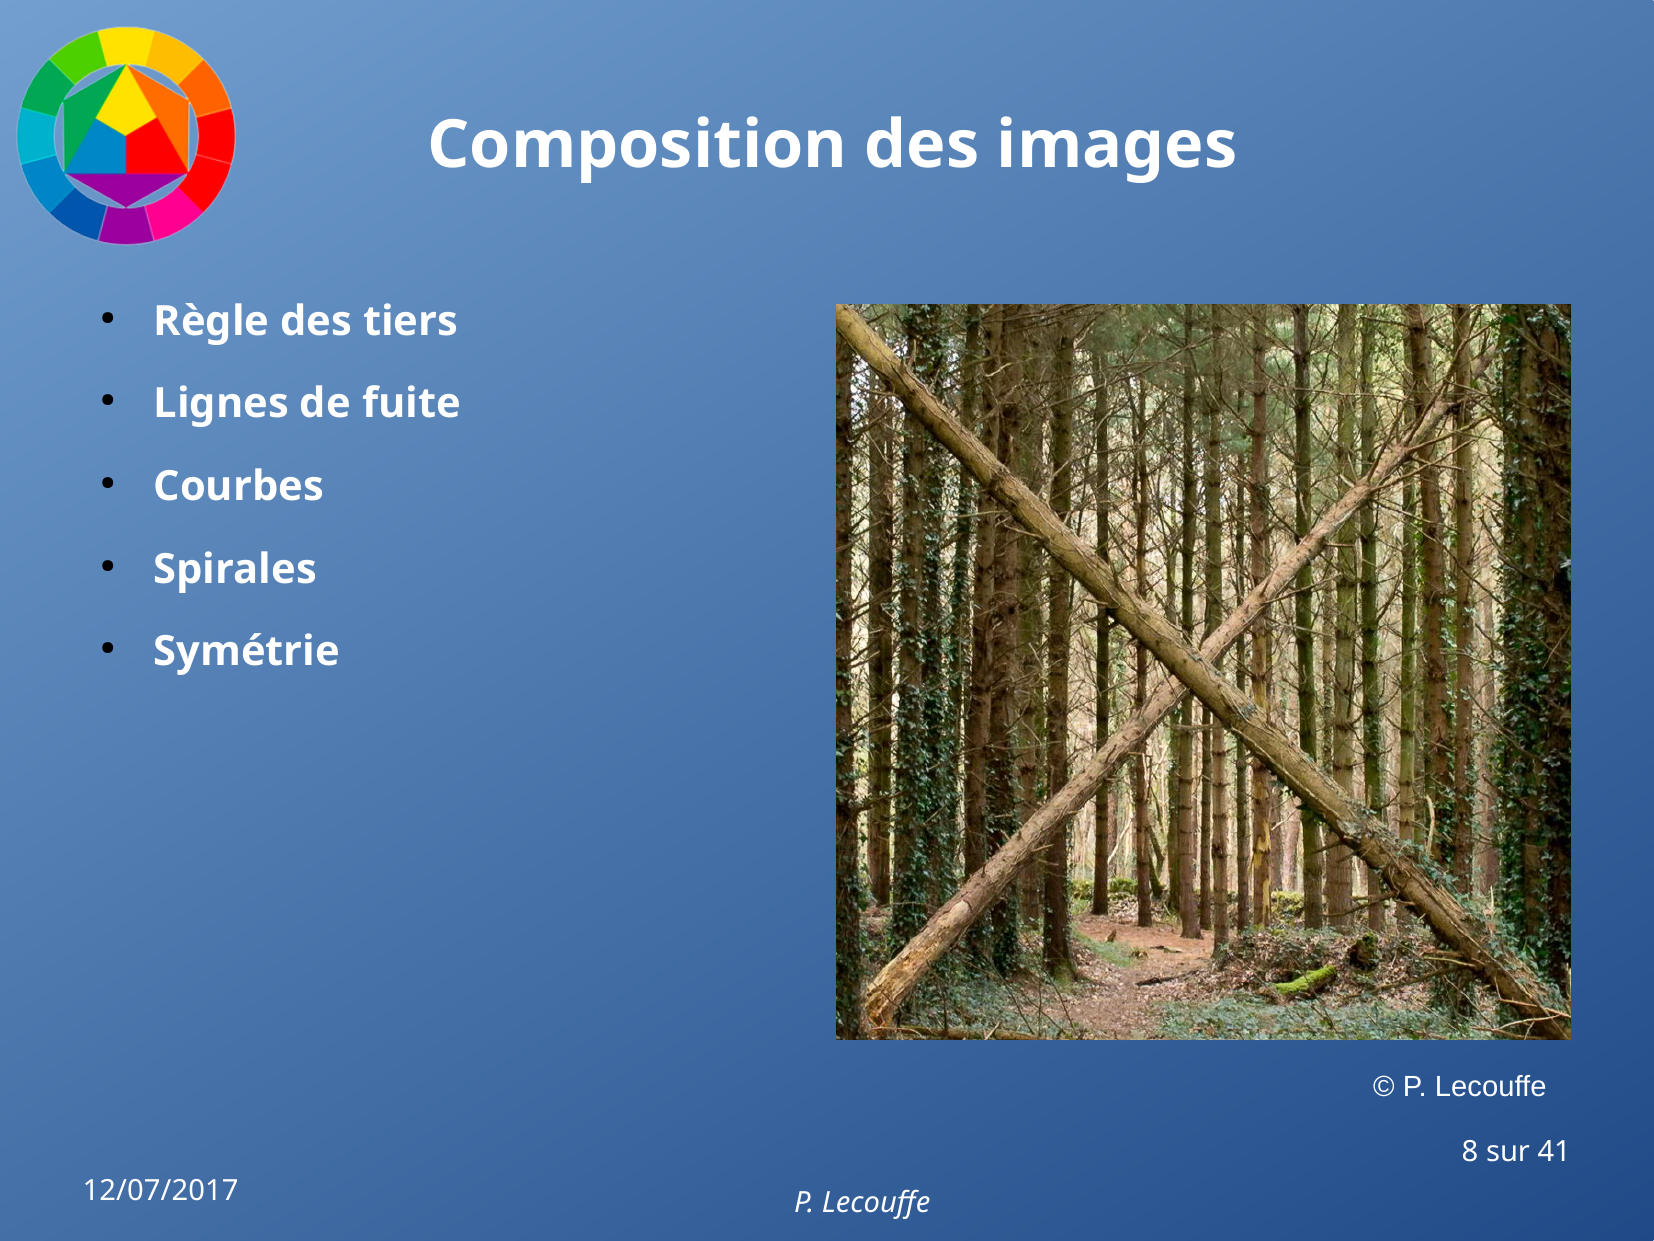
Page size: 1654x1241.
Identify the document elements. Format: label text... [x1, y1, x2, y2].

picture [6, 22, 249, 252]
picture [836, 304, 1571, 1040]
title Composition des images [236, 58, 1430, 225]
text_box © P. Lecouffe [1358, 1062, 1562, 1111]
list Règle des tiers Lignes de fuite Courbes Spirales Symétrie [82, 290, 1571, 1058]
